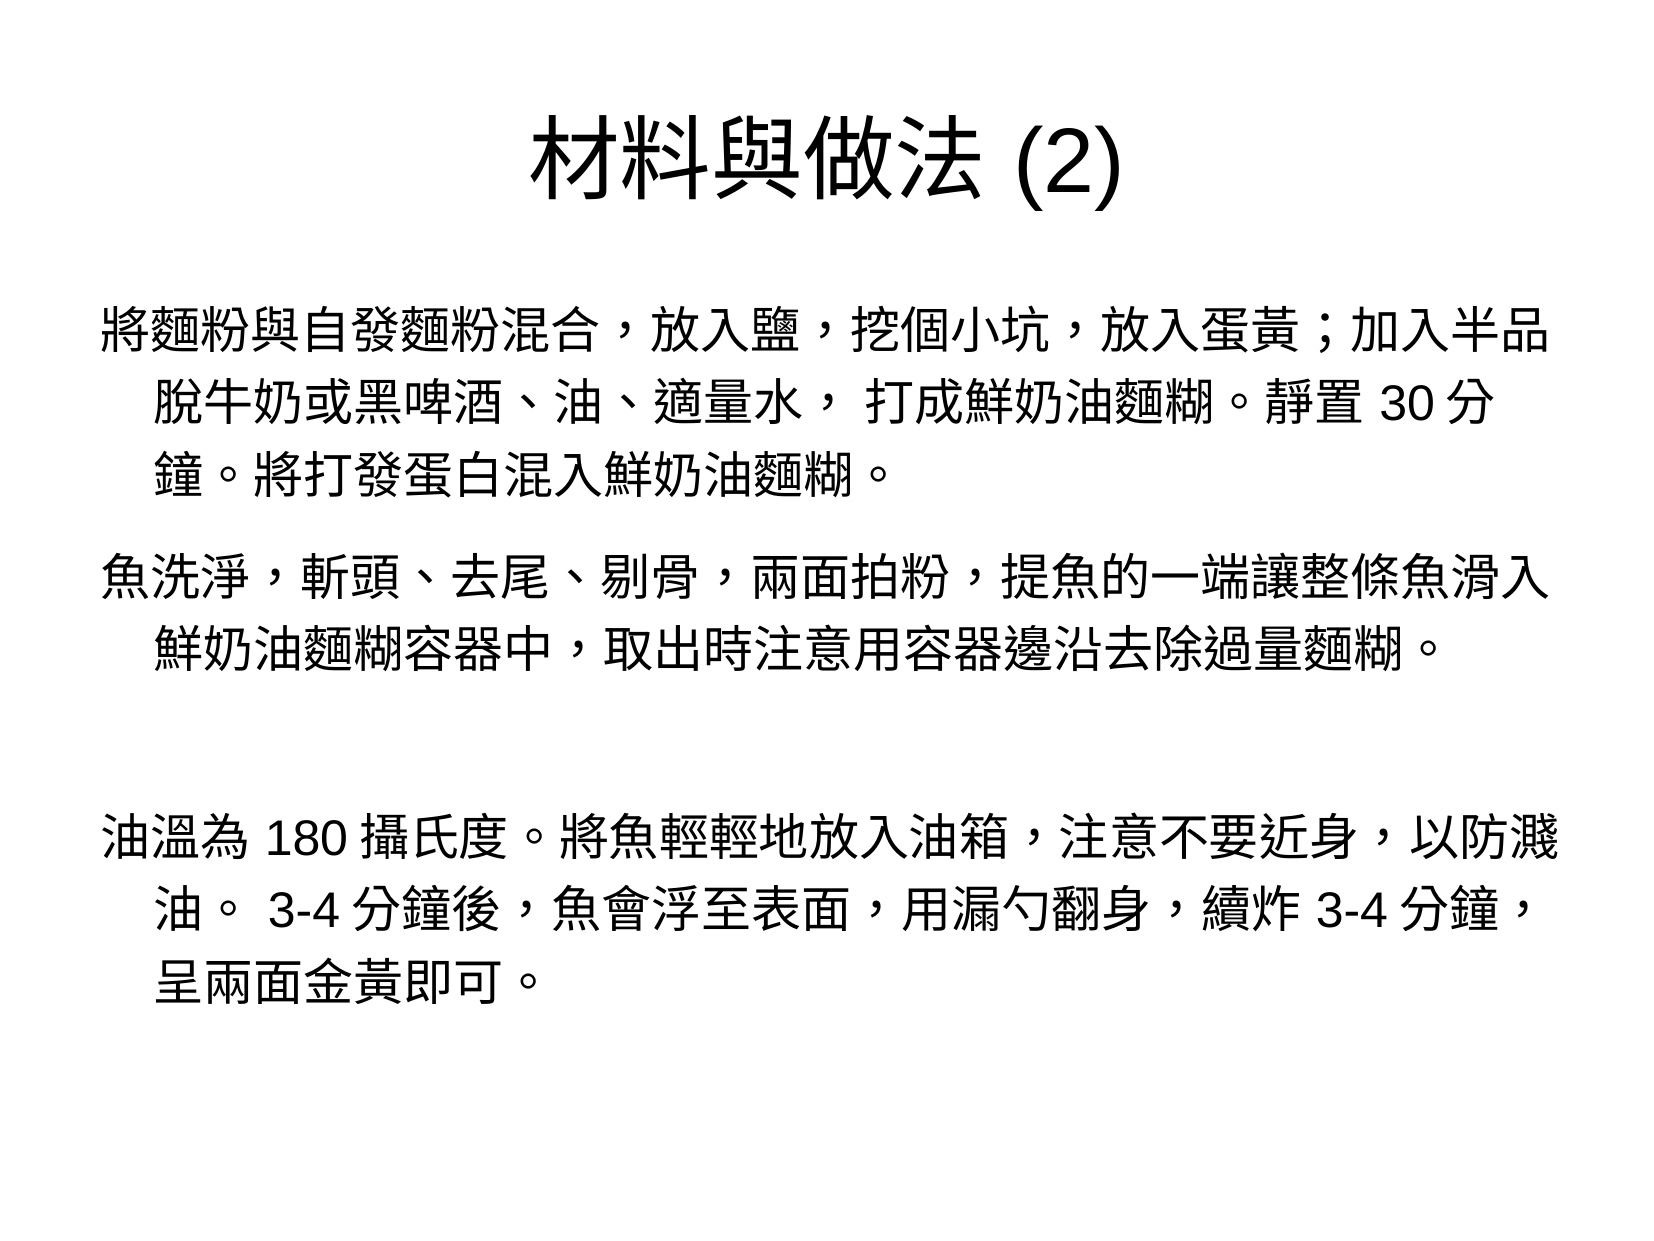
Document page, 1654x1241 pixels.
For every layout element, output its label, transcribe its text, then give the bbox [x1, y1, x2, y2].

title 材料與做法(2) [82, 49, 1571, 257]
list 將麵粉與自發麵粉混合，放入鹽，挖個小坑，放入蛋黃；加入半品脫牛奶或黑啤酒、油、適量水， 打成鮮奶油麵糊。靜置30分鐘。將打發蛋白混入鮮奶油麵糊。 魚洗淨，斬頭、去尾、剔骨，兩面拍粉，提魚的一端讓整條魚滑入鮮奶油麵糊容器中，取出時注意用容器邊沿去除過量麵糊。 油溫為180攝氏度。將魚輕輕地放入油箱，注意不要近身，以防濺油。3-4分鐘後，魚會浮至表面，用漏勺翻身，續炸3-4分鐘，呈兩面金黃即可。 [82, 290, 1571, 1109]
